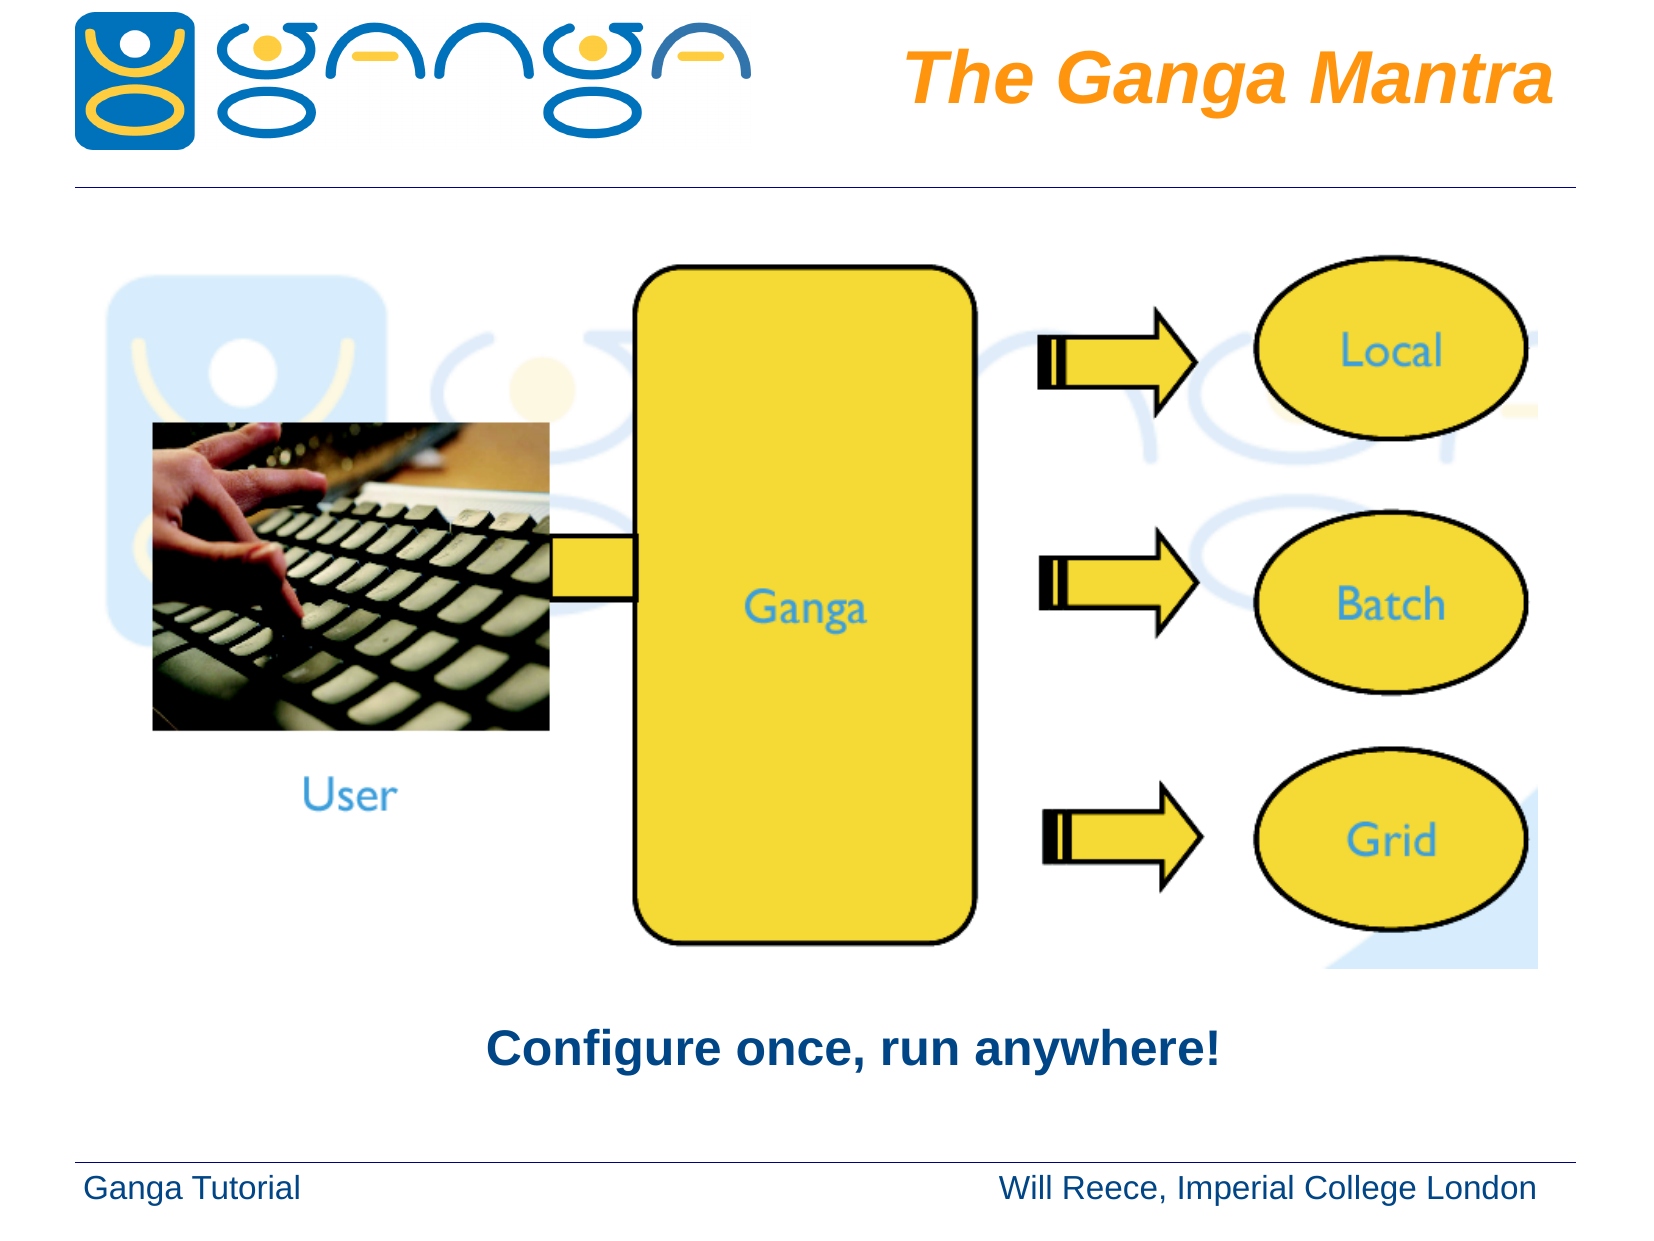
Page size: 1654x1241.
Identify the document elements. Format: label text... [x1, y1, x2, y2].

text_box Ganga Tutorial [68, 1162, 317, 1215]
title The Ganga Mantra [823, 35, 1635, 120]
picture [75, 12, 751, 151]
picture [95, 224, 1538, 969]
text_box Will Reece, Imperial College London [984, 1163, 1553, 1215]
text_box Configure once, run anywhere! [471, 1012, 1238, 1084]
